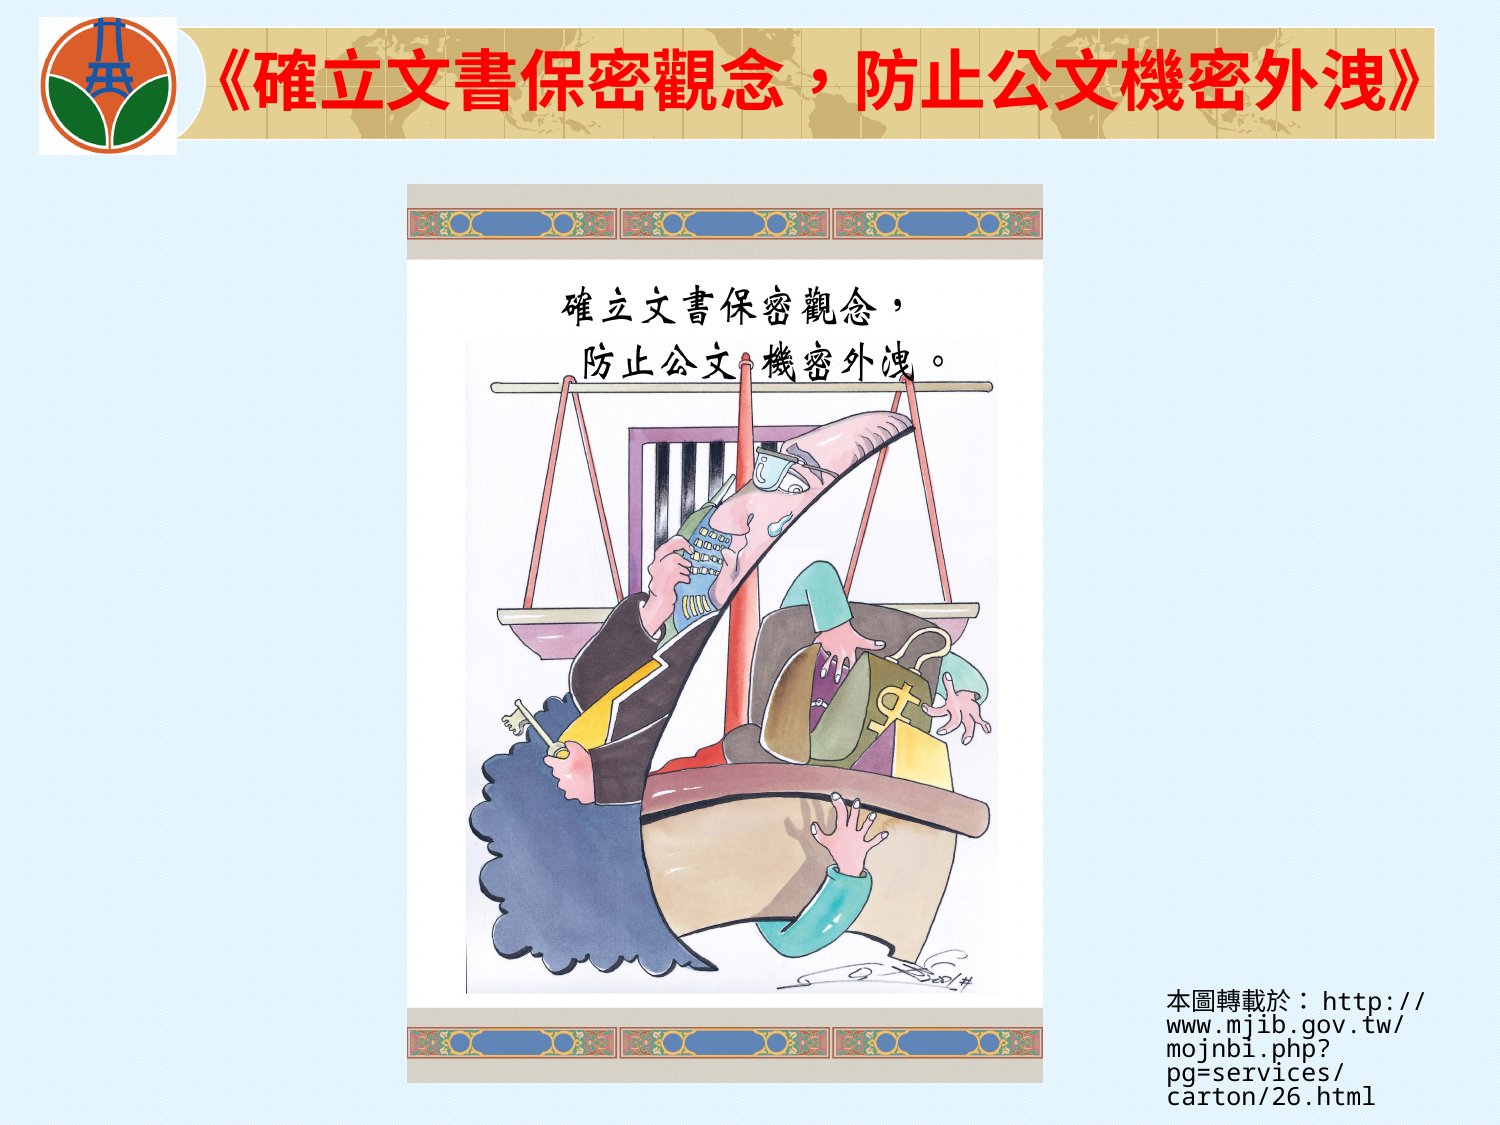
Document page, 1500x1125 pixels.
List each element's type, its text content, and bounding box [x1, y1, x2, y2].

picture [0, 0, 1500, 1125]
list 本圖轉載於：http://www.mjib.gov.tw/mojnbi.php?pg=services/carton/26.html [1151, 983, 1471, 1125]
text_box 《確立文書保密觀念，防止公文機密外洩》 [177, 30, 1471, 127]
